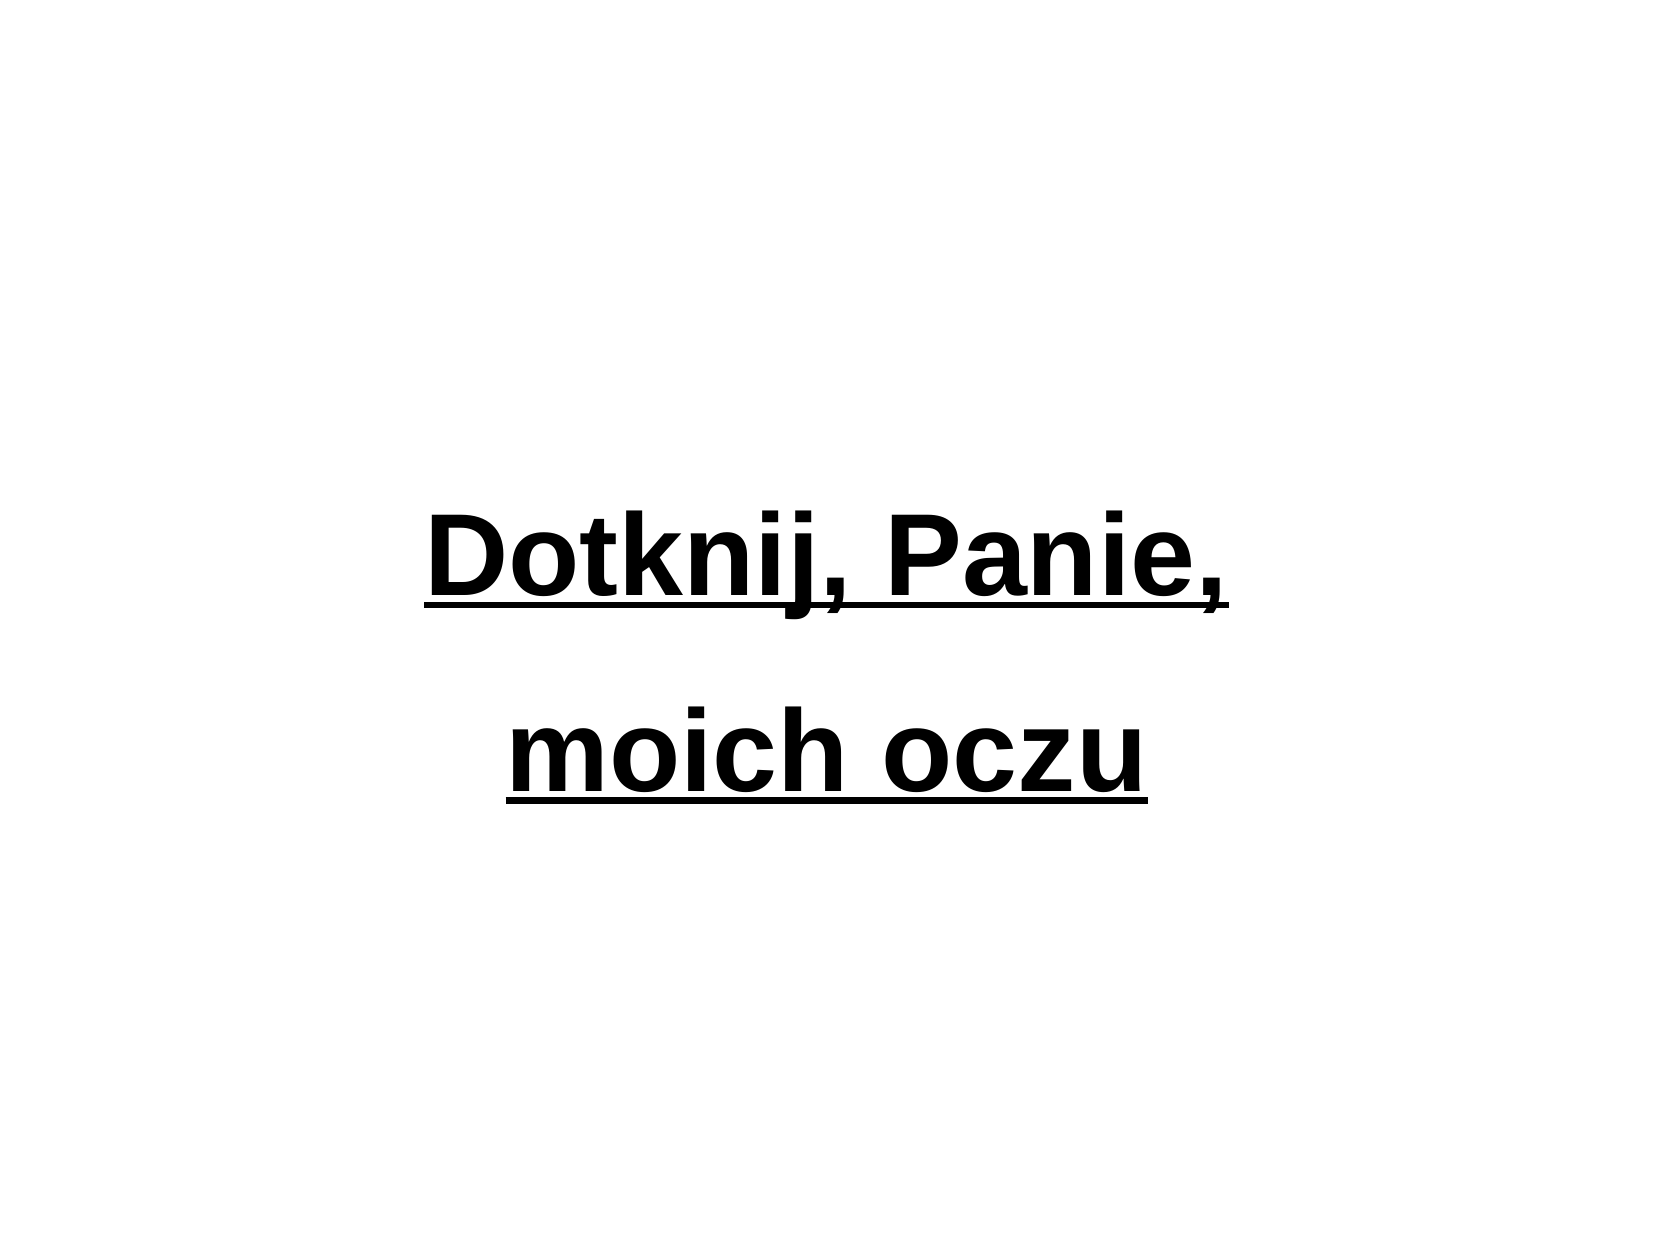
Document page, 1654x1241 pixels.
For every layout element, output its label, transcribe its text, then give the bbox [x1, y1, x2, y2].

subtitle Dotknij, Panie, moich oczu [0, 0, 1654, 1241]
